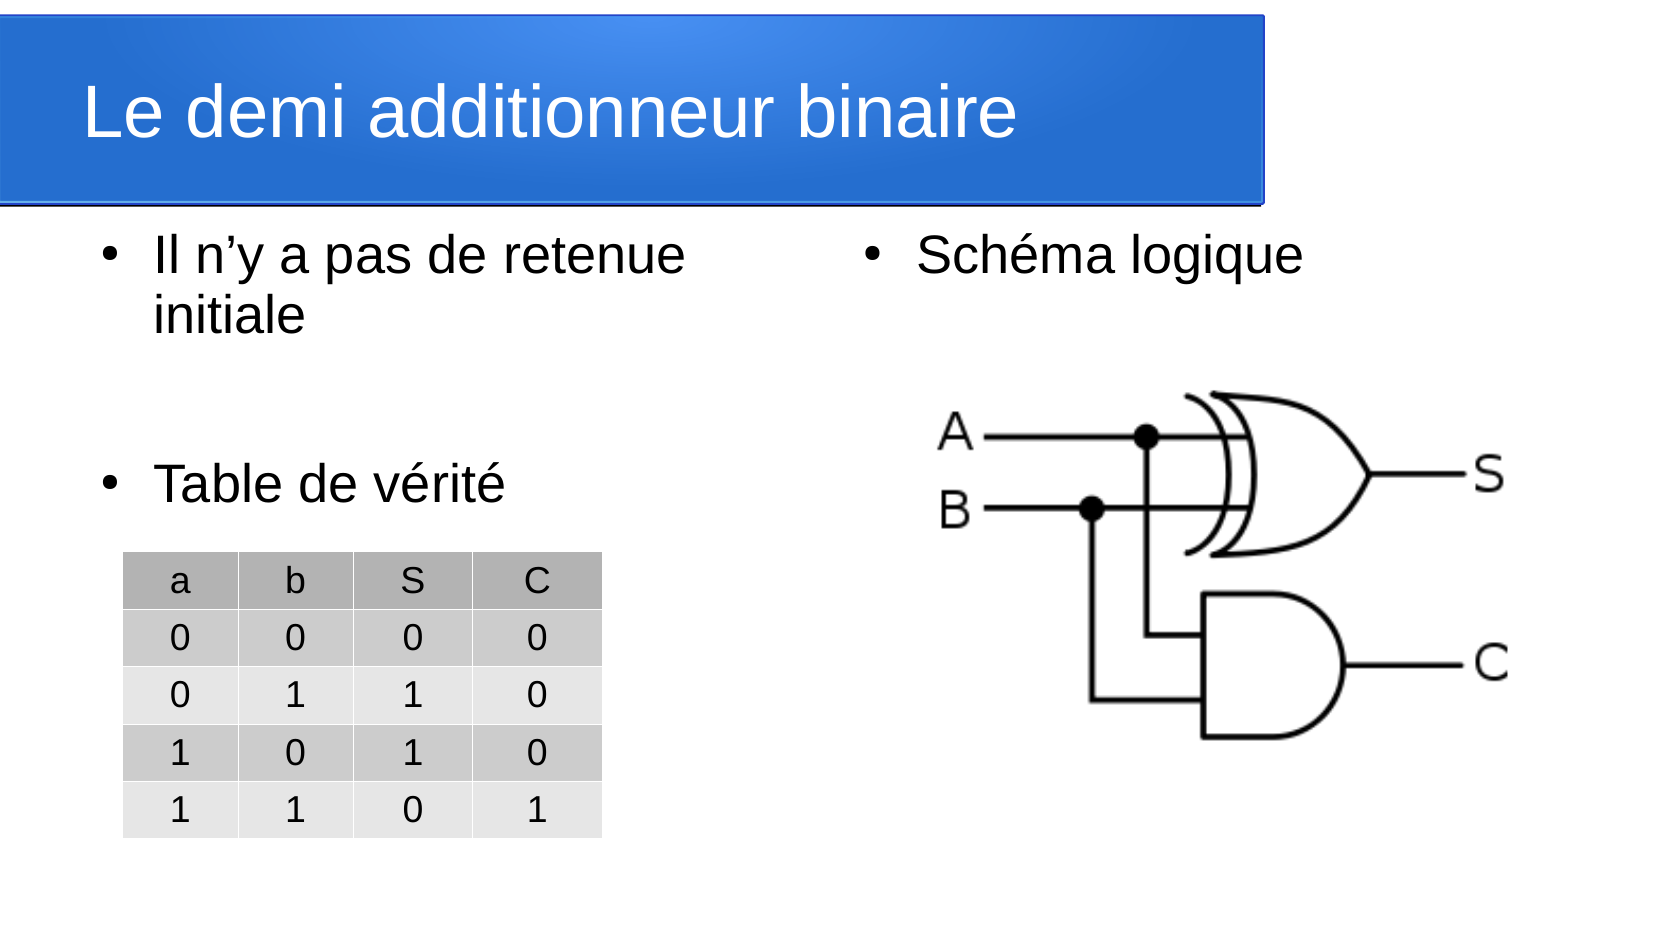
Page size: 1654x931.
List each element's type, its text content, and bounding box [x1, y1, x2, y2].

table_cell 1 [239, 782, 353, 838]
table_cell 0 [123, 667, 238, 724]
table_header S [354, 552, 472, 609]
table_cell 1 [354, 725, 472, 781]
list Schéma logique [845, 224, 1572, 764]
table_cell 0 [239, 725, 353, 781]
picture [921, 372, 1527, 764]
table_header C [473, 552, 602, 609]
table_cell 0 [473, 725, 602, 781]
list Il n’y a pas de retenue initiale Table de vérité [82, 224, 809, 764]
table_cell 1 [473, 782, 602, 838]
table_cell 0 [473, 610, 602, 666]
table_cell 0 [239, 610, 353, 666]
table_header b [239, 552, 353, 609]
title Le demi additionneur binaire [82, 35, 1235, 189]
table_cell 0 [354, 782, 472, 838]
table_header a [123, 552, 238, 609]
table_cell 0 [473, 667, 602, 724]
table_cell 0 [123, 610, 238, 666]
table_cell 1 [123, 725, 238, 781]
table_cell 1 [354, 667, 472, 724]
table_cell 1 [239, 667, 353, 724]
table_cell 1 [123, 782, 238, 838]
table_cell 0 [354, 610, 472, 666]
